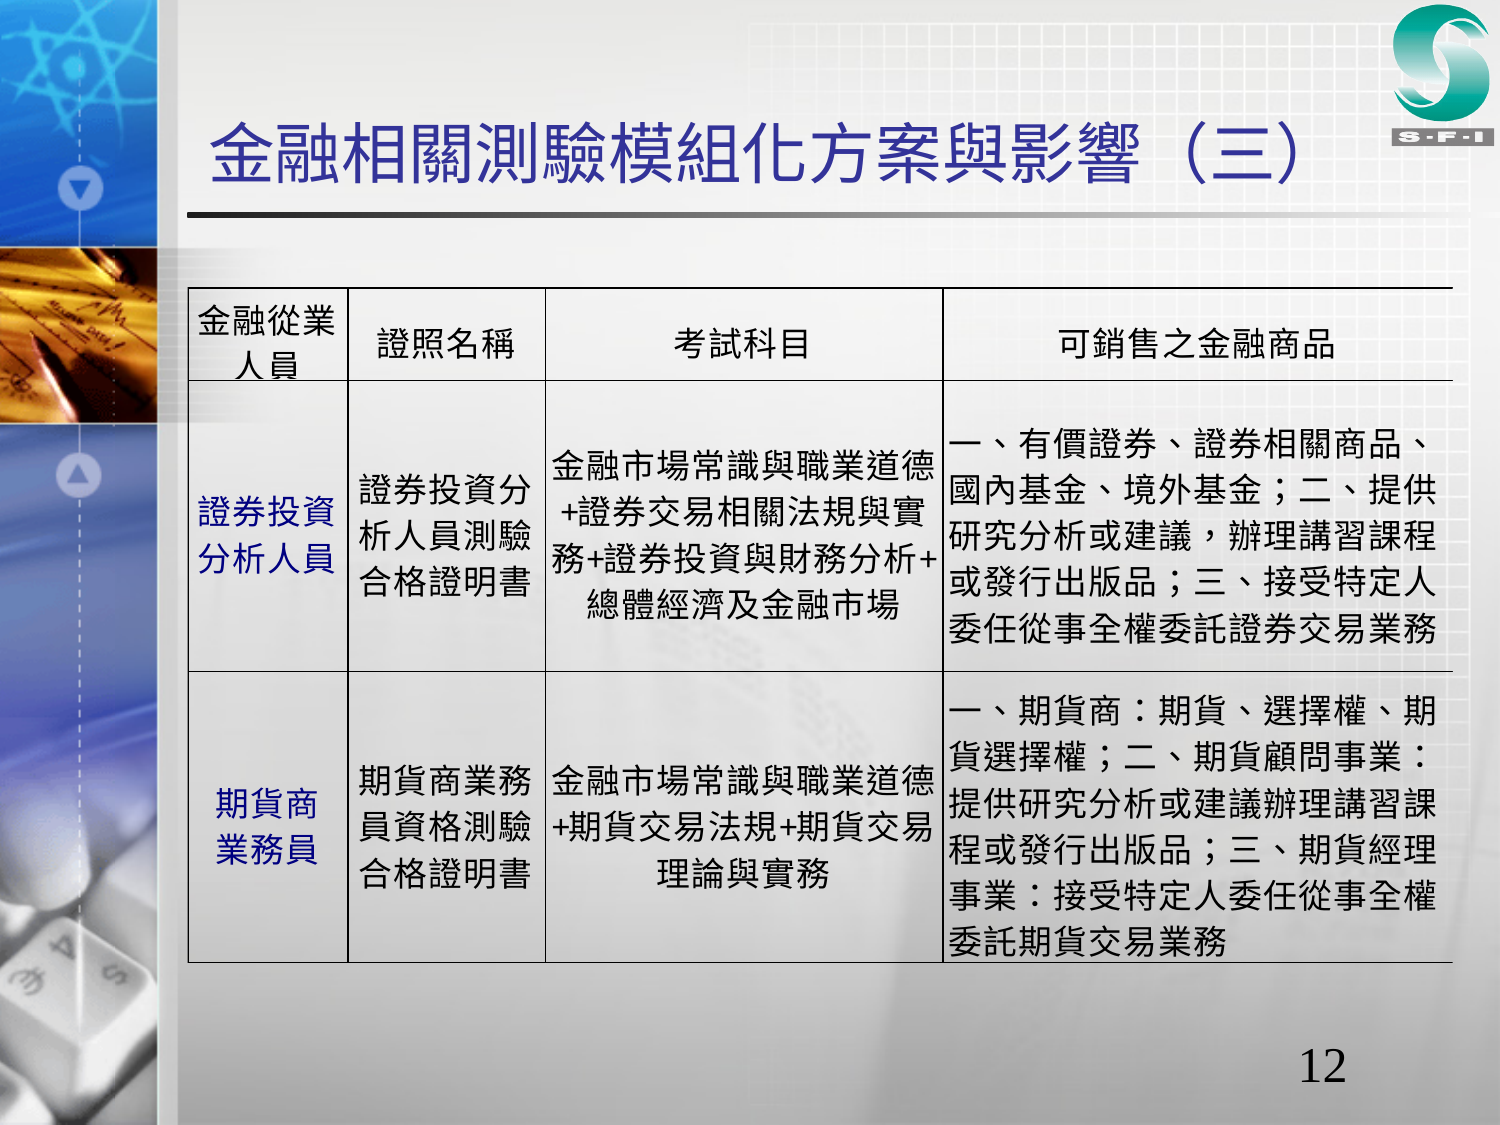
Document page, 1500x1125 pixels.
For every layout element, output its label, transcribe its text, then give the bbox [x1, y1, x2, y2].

chart [187, 287, 1454, 964]
picture [0, 0, 1500, 1125]
title 金融相關測驗模組化方案與影響（三） [188, 101, 1363, 201]
